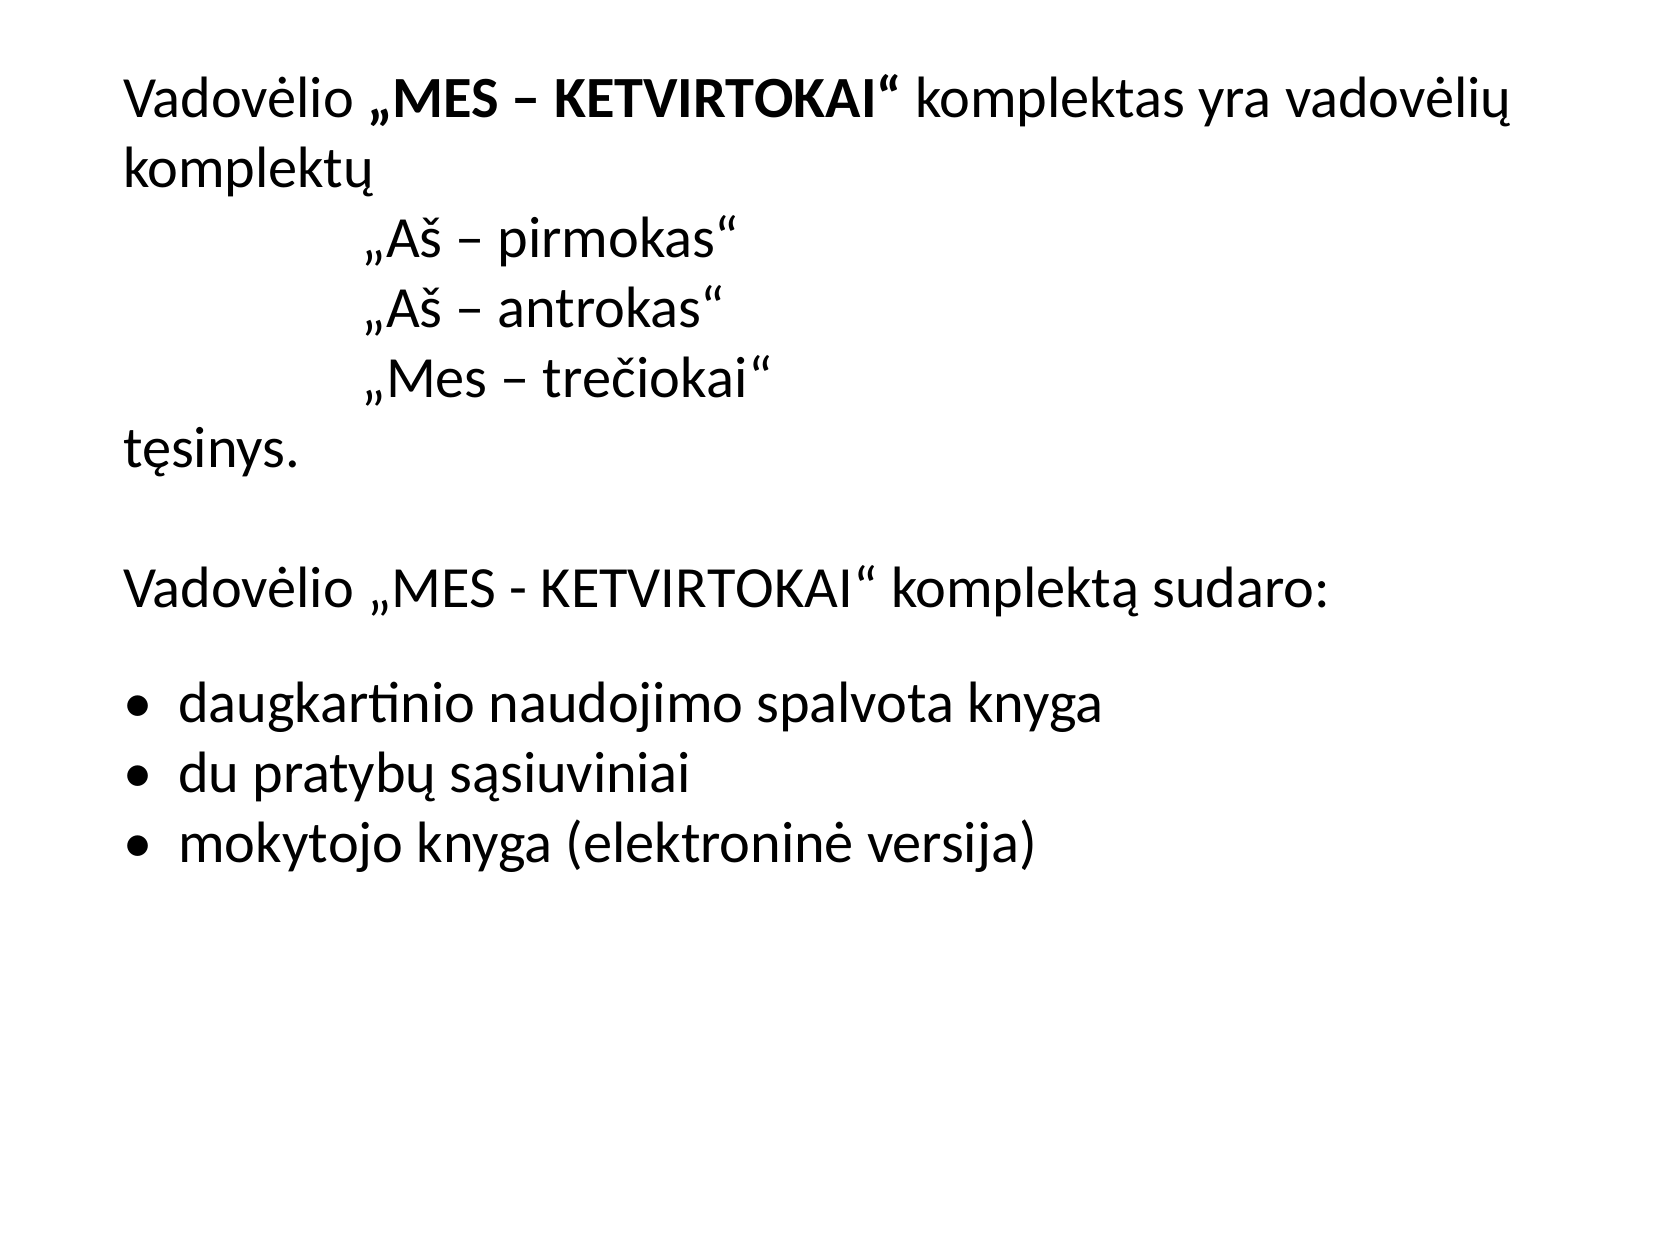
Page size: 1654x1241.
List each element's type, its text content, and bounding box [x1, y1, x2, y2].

text_box Vadovėlio „MES – KETVIRTOKAI“ komplektas yra vadovėlių komplektų „Aš – pirmokas“ „Aš – antrokas“ „Mes – trečiokai“ tęsinys. Vadovėlio „MES - KETVIRTOKAI“ komplektą sudaro: • daugkartinio naudojimo spalvota knyga • du pratybų sąsiuviniai • mokytojo knyga (elektroninė versija) [108, 51, 1567, 961]
